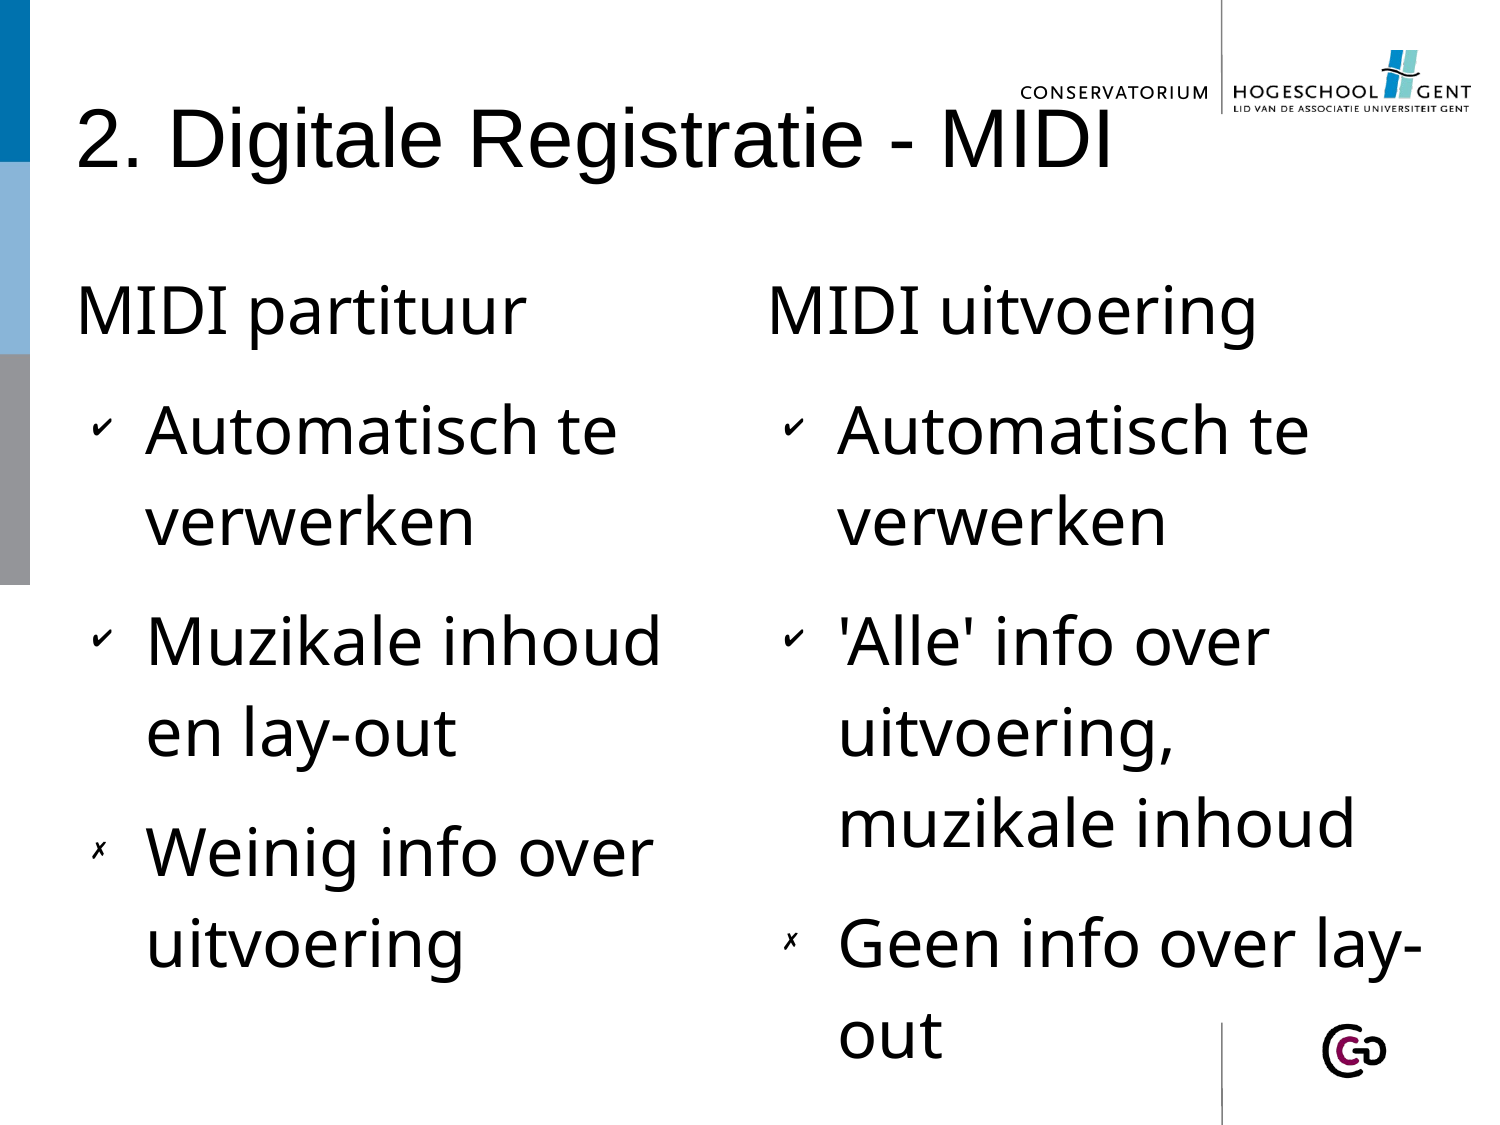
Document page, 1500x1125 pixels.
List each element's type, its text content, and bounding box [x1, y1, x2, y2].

list MIDI partituur Automatisch te verwerken Muzikale inhoud en lay-out Weinig info over uitvoering [75, 263, 734, 991]
list MIDI uitvoering Automatisch te verwerken 'Alle' info over uitvoering, muzikale inhoud Geen info over lay-out [766, 263, 1426, 991]
title 2. Digitale Registratie - MIDI [75, 52, 1425, 226]
picture [1298, 1011, 1410, 1090]
picture [0, 162, 30, 585]
picture [1403, 50, 1471, 112]
